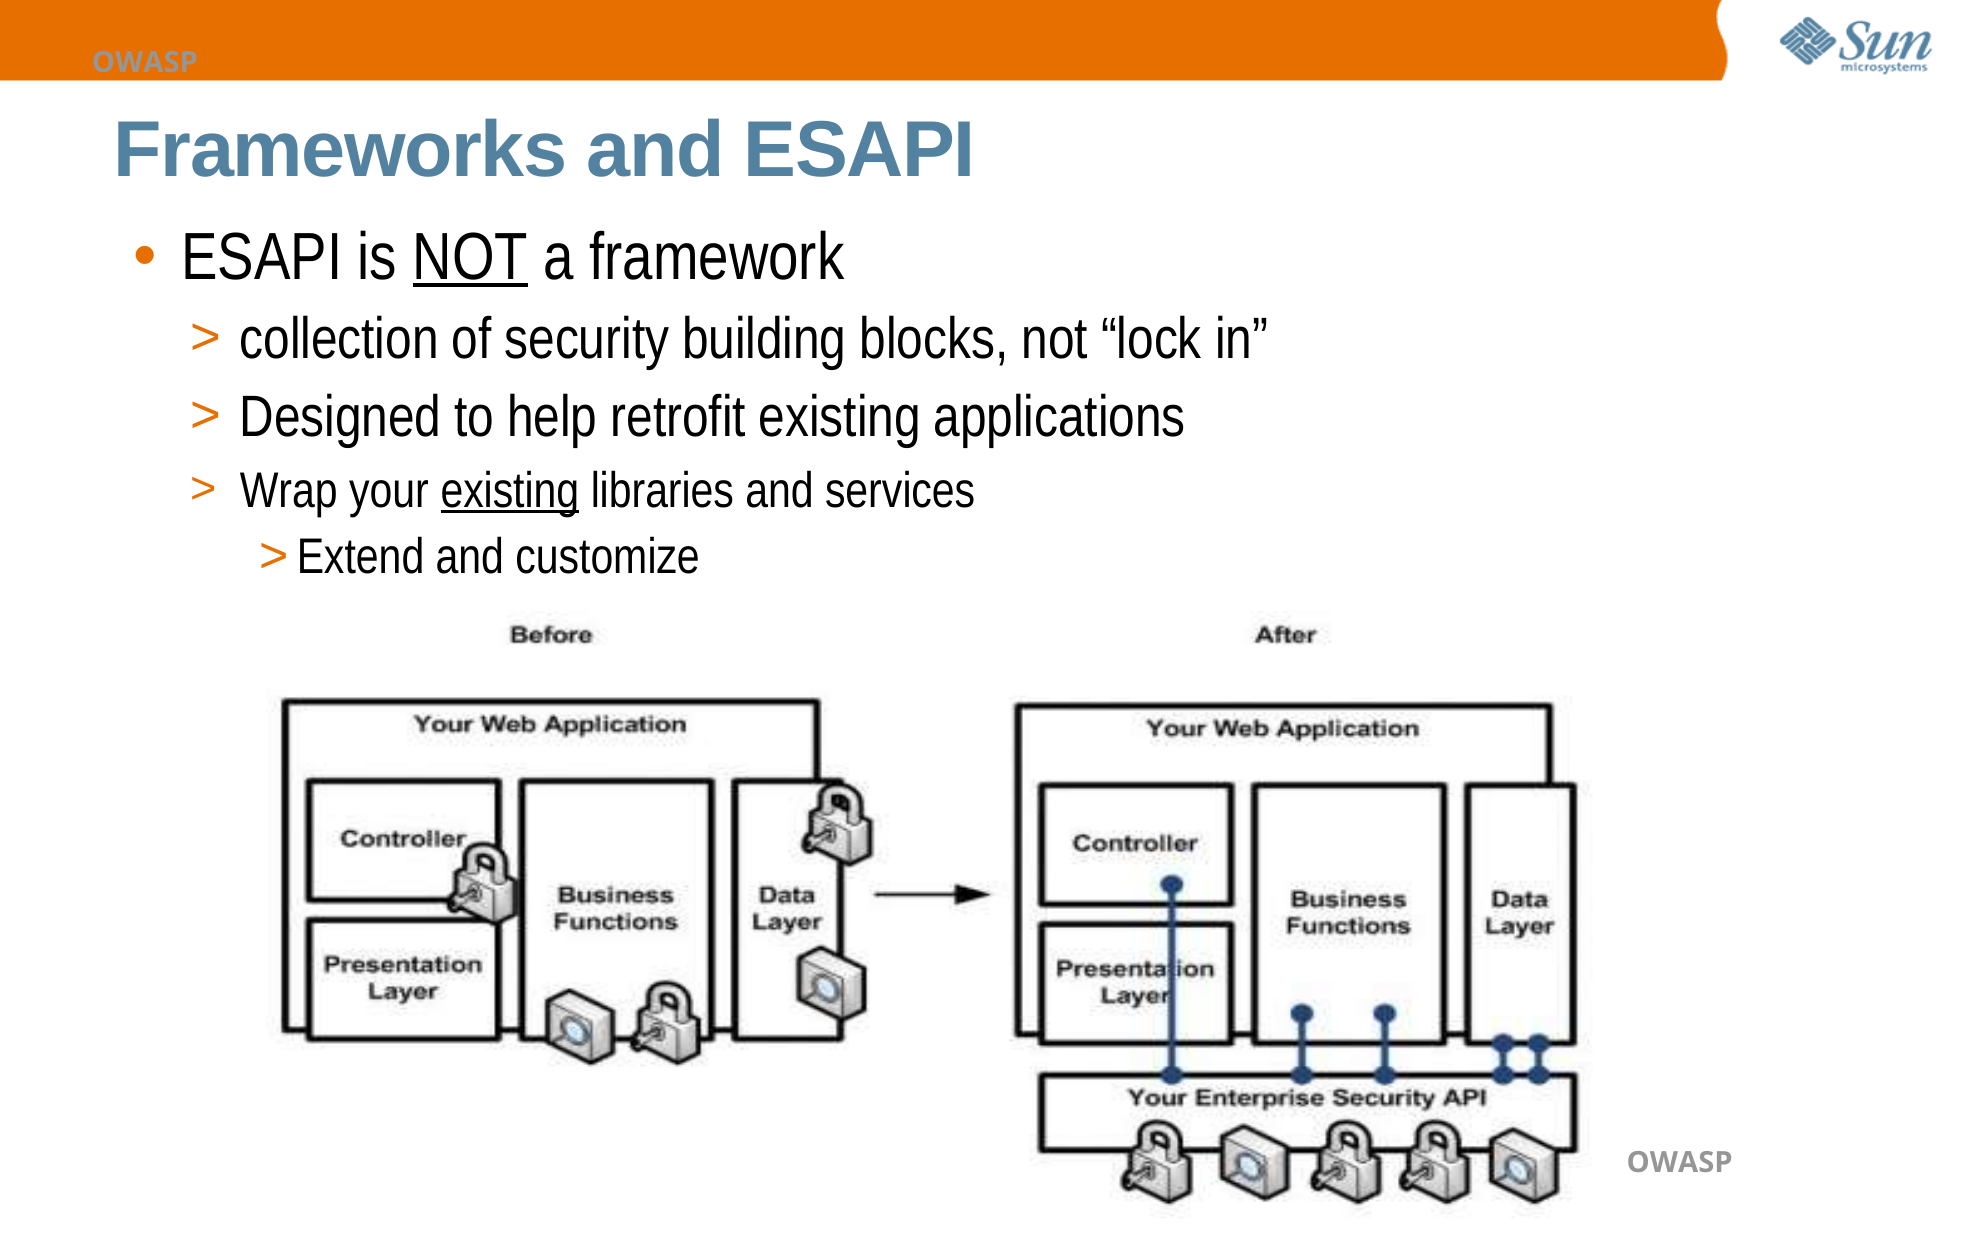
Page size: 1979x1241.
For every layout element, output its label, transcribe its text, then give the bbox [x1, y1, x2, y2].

picture [247, 1117, 1628, 1241]
title Frameworks and ESAPI [98, 85, 1971, 200]
picture [0, 0, 1979, 83]
list ESAPI is NOT a framework collection of security building blocks, not “lock in” Designed to help retrofit existing applications Wrap your existing libraries and services Extend and customize [98, 219, 1955, 1117]
